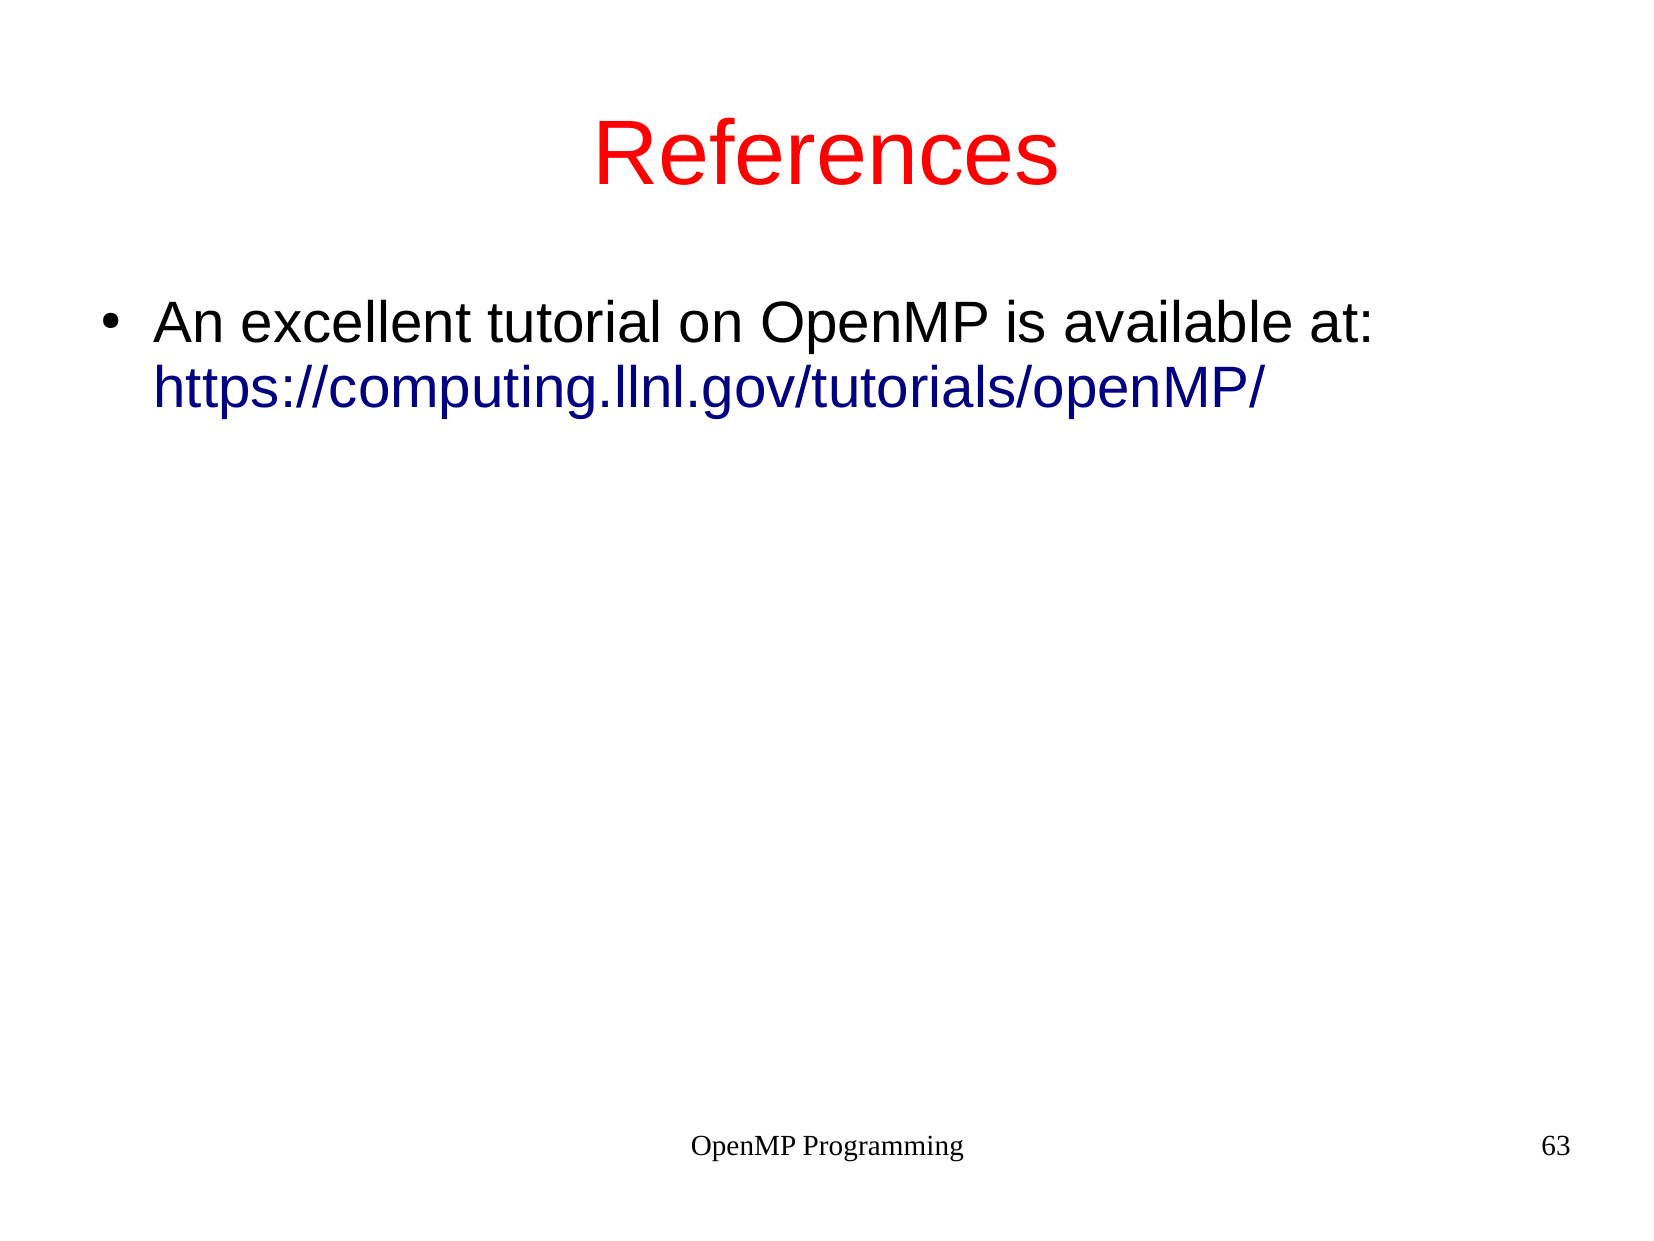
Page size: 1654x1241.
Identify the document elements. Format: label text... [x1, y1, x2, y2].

title References [82, 49, 1571, 257]
list An excellent tutorial on OpenMP is available at: https://computing.llnl.gov/tutorials/openMP/ [82, 290, 1571, 1109]
